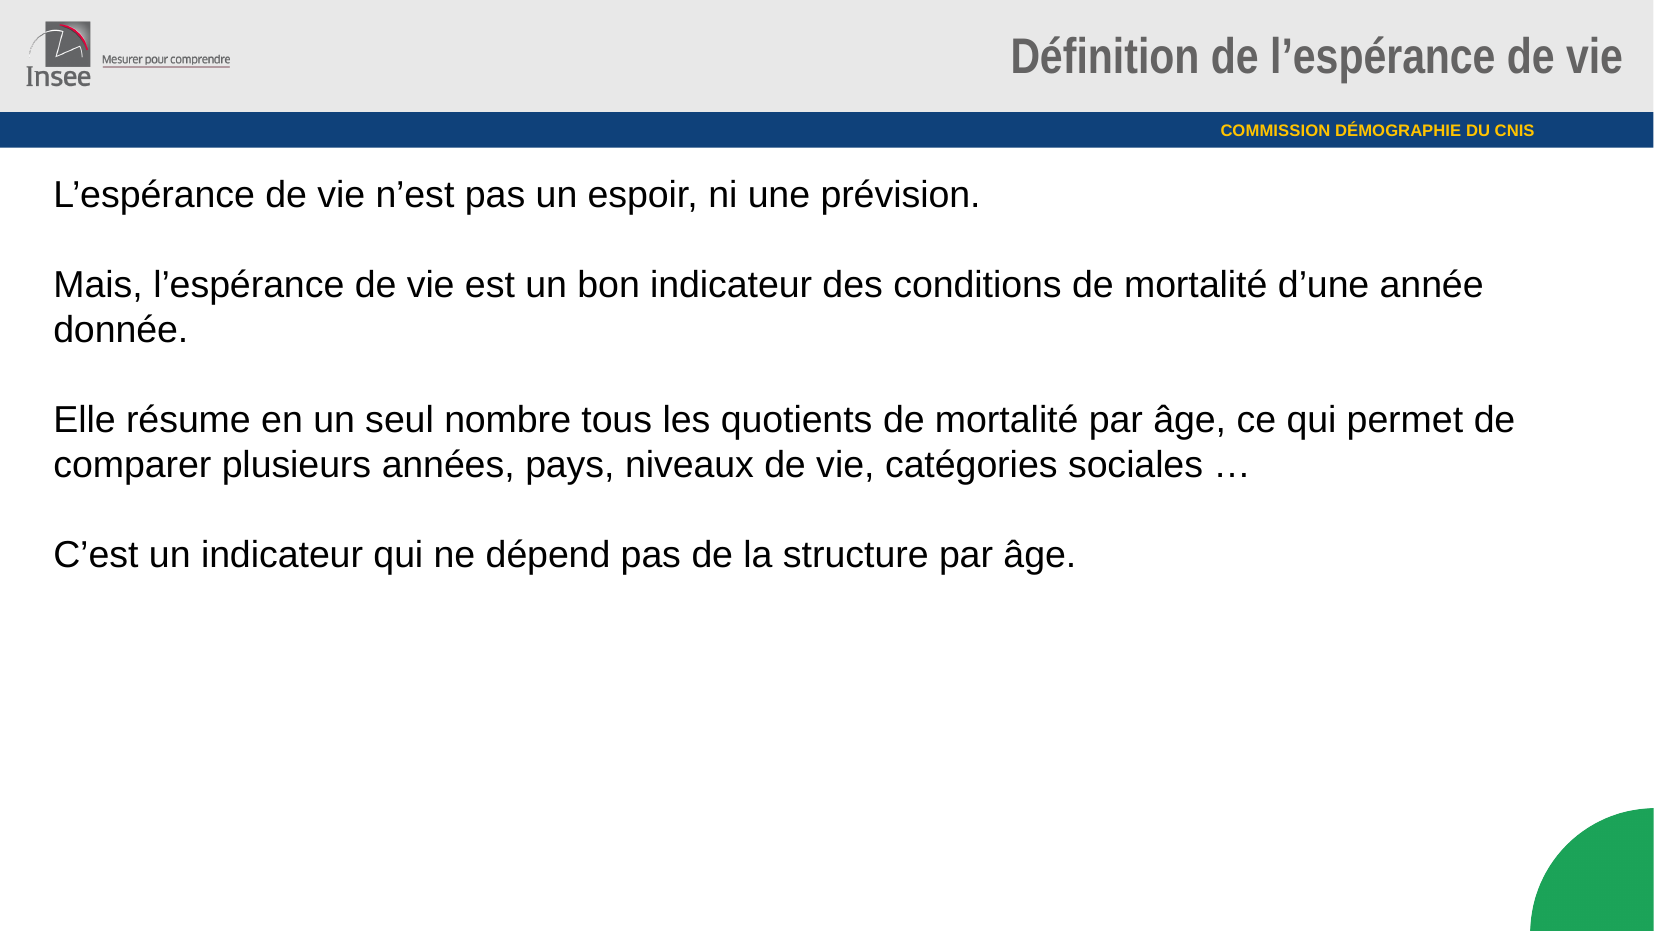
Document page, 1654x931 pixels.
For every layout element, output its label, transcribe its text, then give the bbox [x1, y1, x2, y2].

text_box L’espérance de vie n’est pas un espoir, ni une prévision. Mais, l’espérance de vie est un bon indicateur des conditions de mortalité d’une année donnée. Elle résume en un seul nombre tous les quotients de mortalité par âge, ce qui permet de comparer plusieurs années, pays, niveaux de vie, catégories sociales … C’est un indicateur qui ne dépend pas de la structure par âge. [38, 162, 1624, 673]
title Définition de l’espérance de vie [186, 0, 1624, 131]
picture [1530, 808, 1654, 931]
picture [23, 0, 186, 89]
footer Commission démographie du Cnis [59, 112, 1536, 148]
